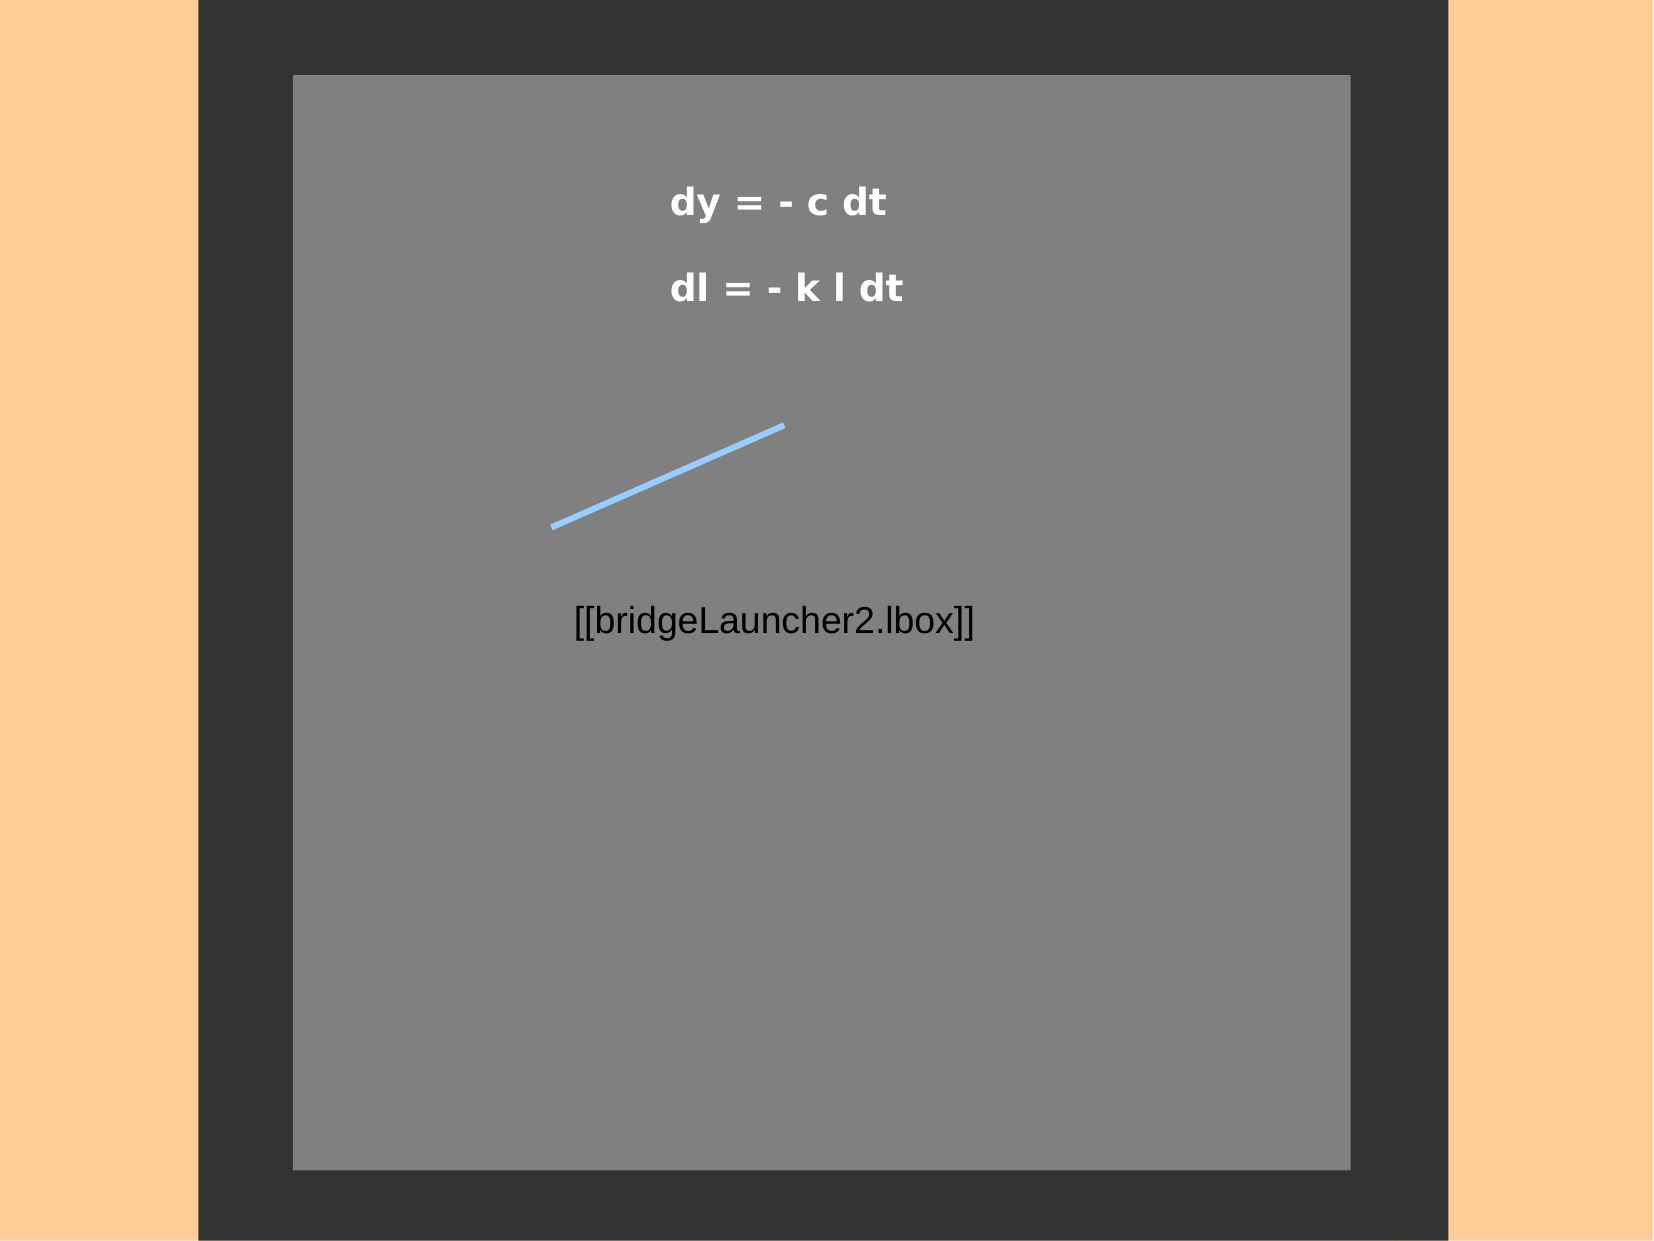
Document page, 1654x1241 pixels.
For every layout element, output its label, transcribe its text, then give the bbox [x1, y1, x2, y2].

text_box [0, 0, 1653, 1241]
text_box [[bridgeLauncher2.lbox]] [558, 591, 1294, 649]
text_box dy = - c dt dl = - k l dt [655, 172, 1336, 406]
